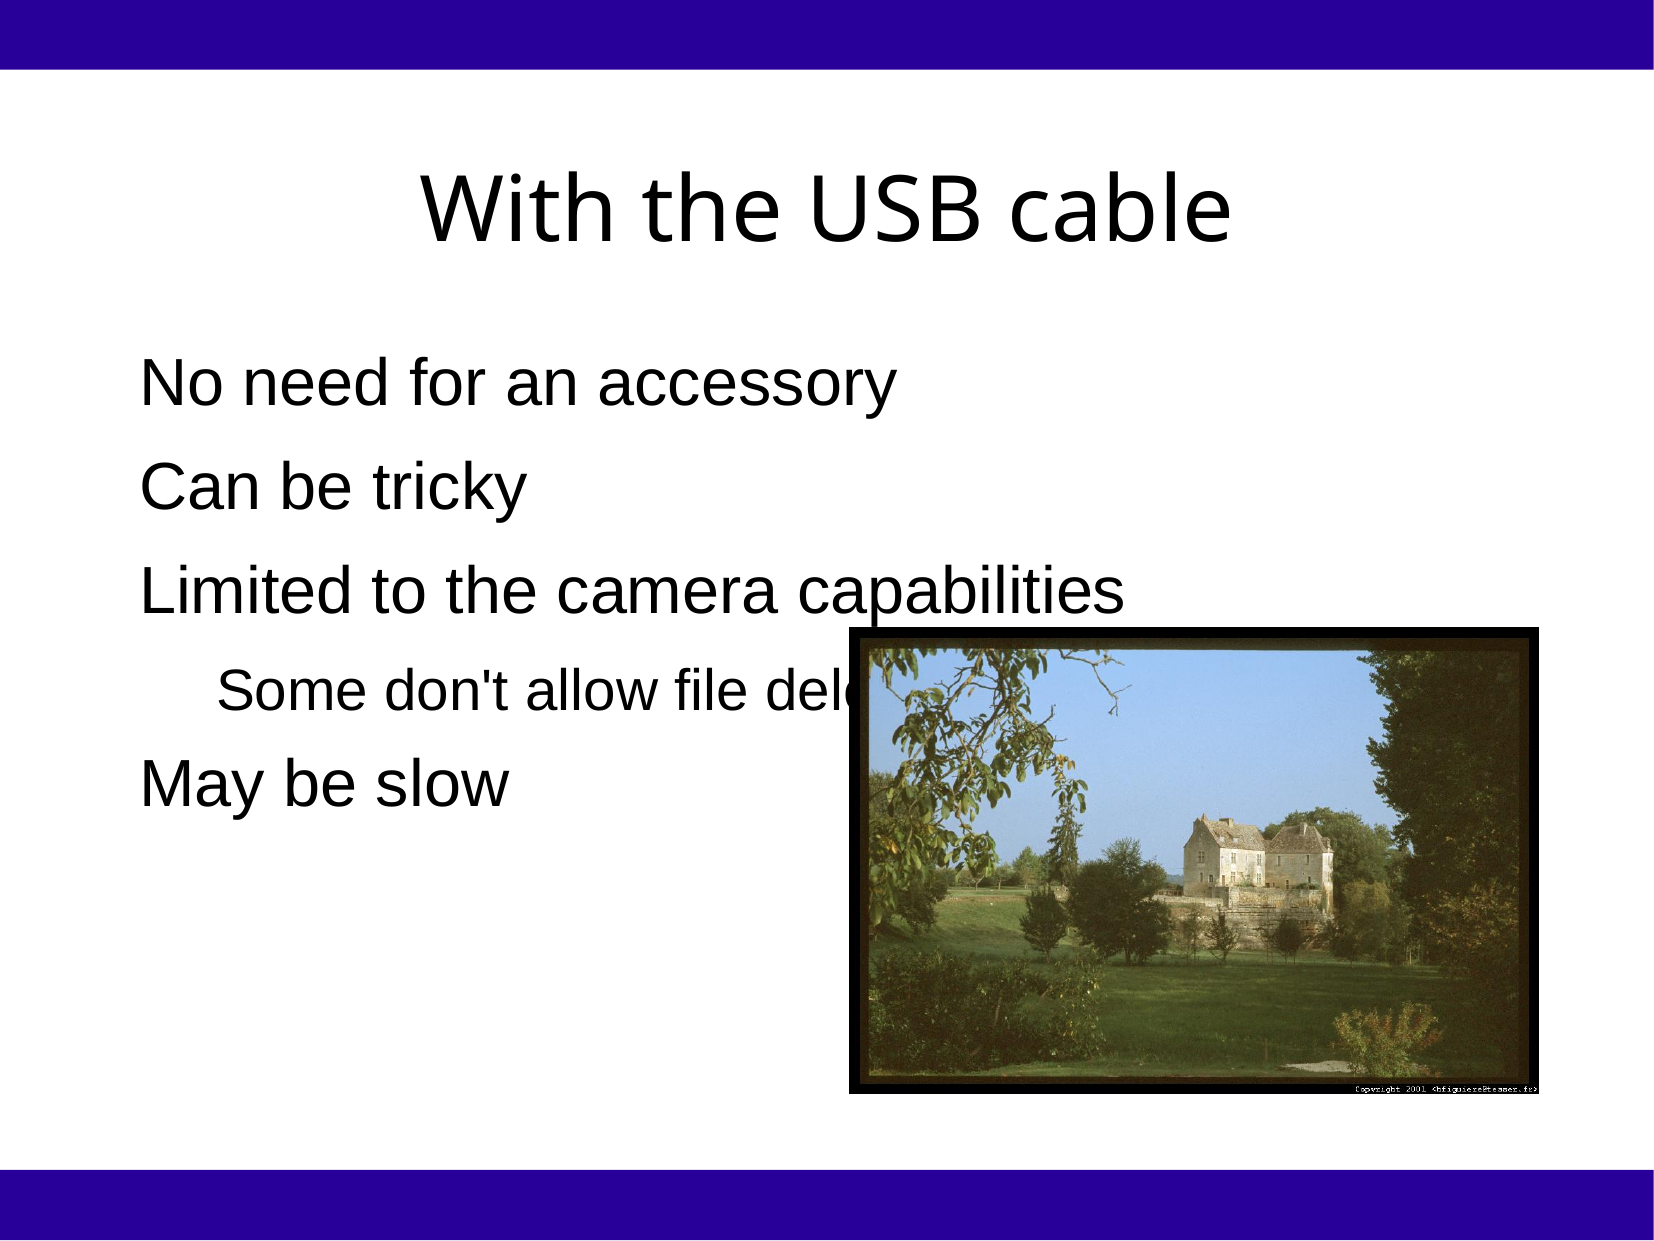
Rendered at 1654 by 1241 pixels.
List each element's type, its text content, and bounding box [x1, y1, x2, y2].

picture [849, 627, 1539, 1094]
list No need for an accessory Can be tricky Limited to the camera capabilities Some don't allow file deletion May be slow [121, 344, 811, 1127]
title With the USB cable [121, 102, 1534, 311]
